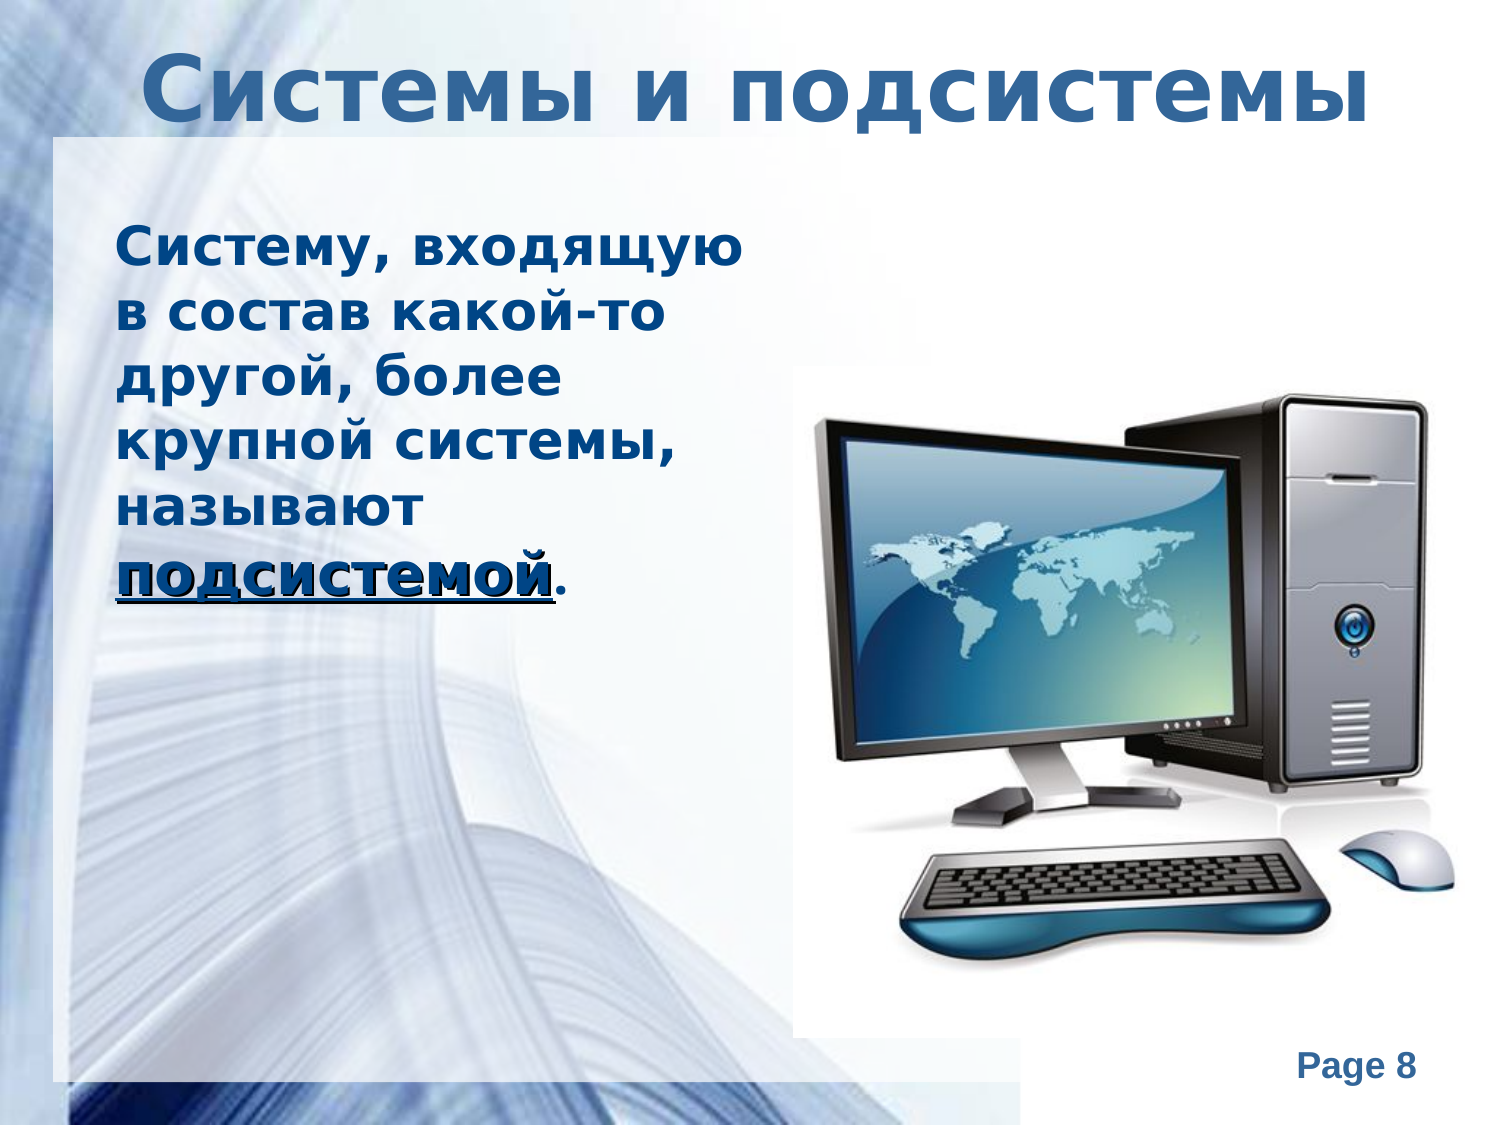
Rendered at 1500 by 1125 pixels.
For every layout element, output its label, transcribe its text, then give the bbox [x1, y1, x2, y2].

text_box Системы и подсистемы [124, 22, 1390, 148]
picture [0, 0, 1500, 1125]
text_box Систему, входящую в состав какой-то другой, более крупной системы, называют подсистемой. [99, 203, 794, 523]
